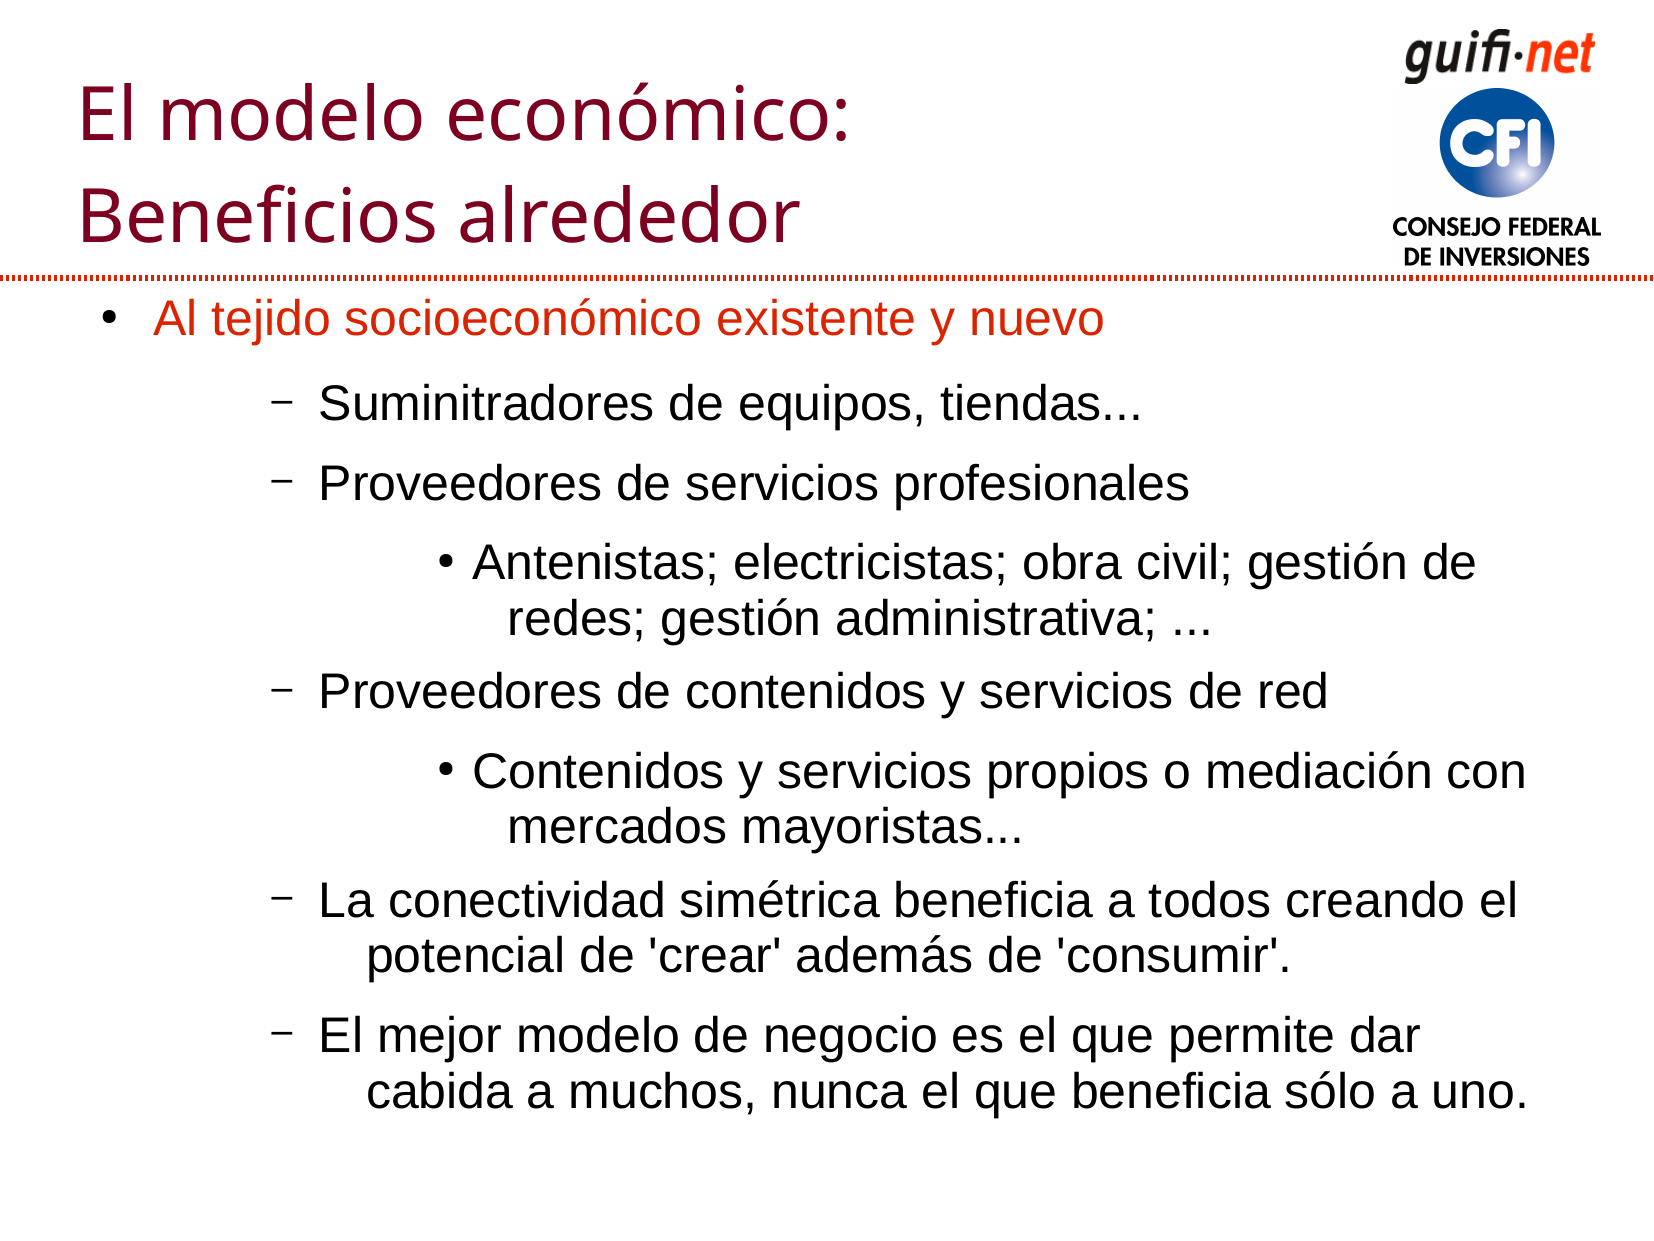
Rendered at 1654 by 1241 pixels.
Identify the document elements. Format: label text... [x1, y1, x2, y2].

picture [1393, 88, 1601, 266]
list Al tejido socioeconómico existente y nuevo Suminitradores de equipos, tiendas... Proveedores de servicios profesionales Antenistas; electricistas; obra civil; gestión de redes; gestión administrativa; ... Proveedores de contenidos y servicios de red Contenidos y servicios propios o mediación con mercados mayoristas... La conectividad simétrica beneficia a todos creando el potencial de 'crear' además de 'consumir'. El mejor modelo de negocio es el que permite dar cabida a muchos, nunca el que beneficia sólo a uno. [82, 290, 1571, 1119]
title El modelo económico: Beneficios alrededor [76, 66, 1093, 259]
picture [1404, 29, 1595, 84]
